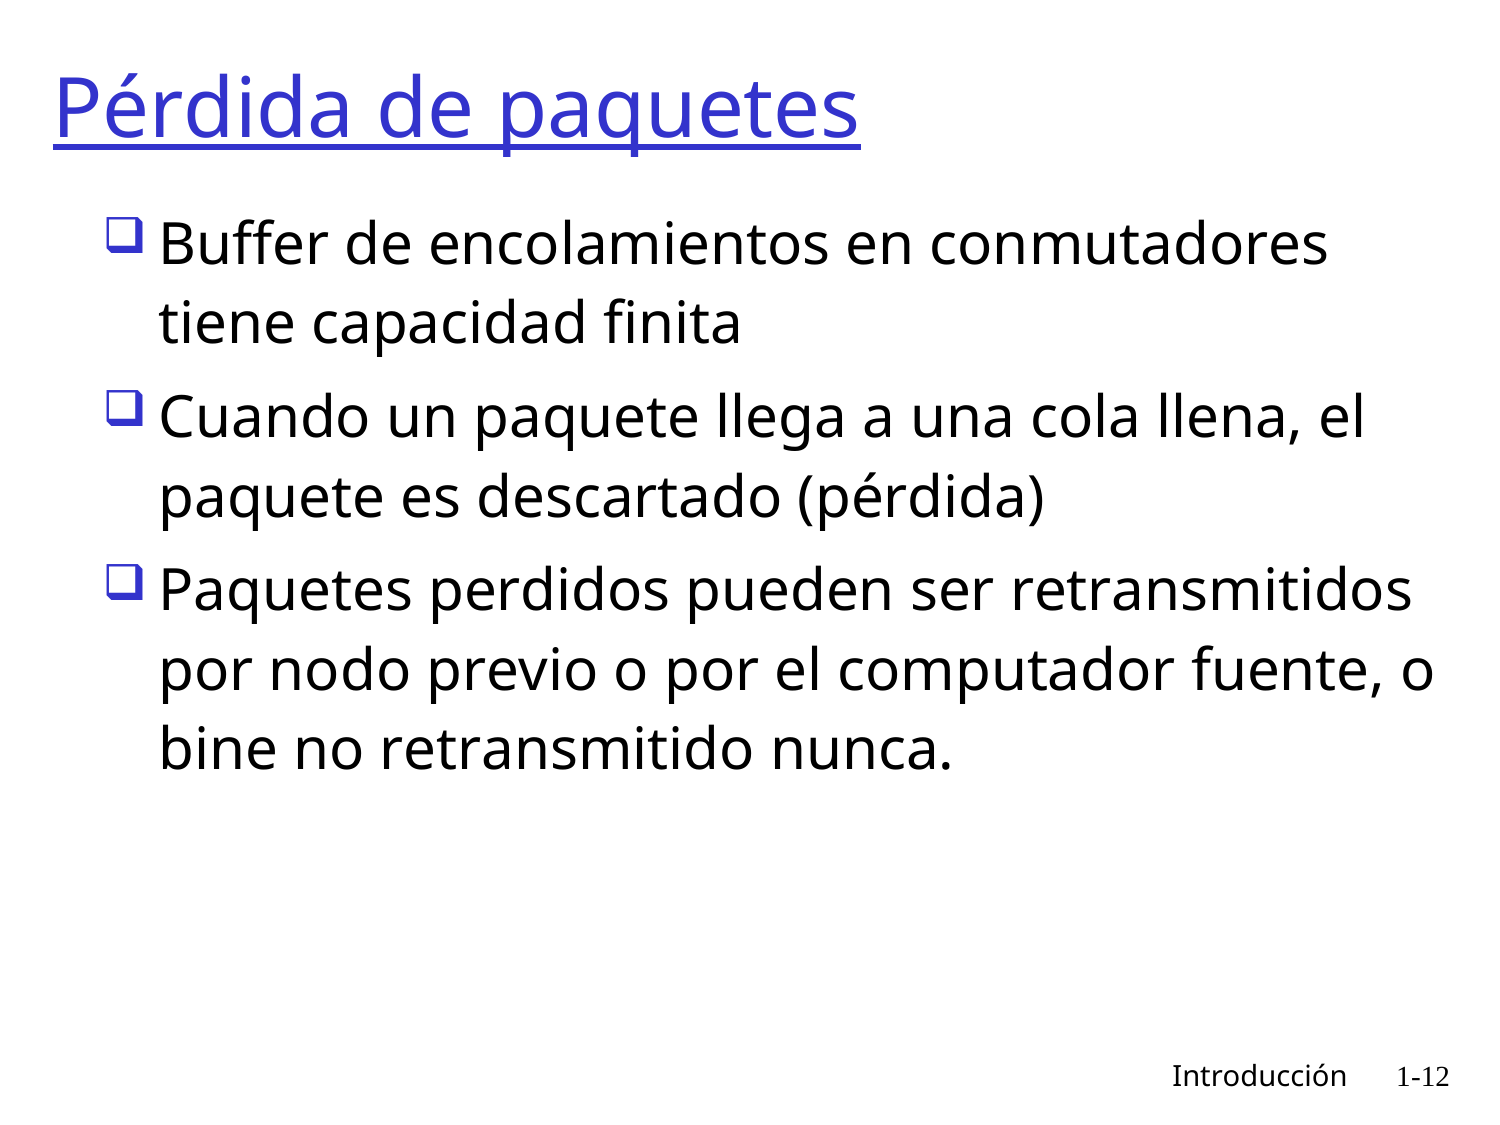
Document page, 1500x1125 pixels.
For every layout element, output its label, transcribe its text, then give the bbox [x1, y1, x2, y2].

text_box 1-<number> [1362, 1050, 1466, 1125]
list Buffer de encolamientos en conmutadores tiene capacidad finita Cuando un paquete llega a una cola llena, el paquete es descartado (pérdida) Paquetes perdidos pueden ser retransmitidos por nodo previo o por el computador fuente, o bine no retransmitido nunca. [87, 195, 1463, 1066]
title Pérdida de paquetes [37, 16, 1463, 196]
text_box Introducción [887, 1066, 1362, 1125]
